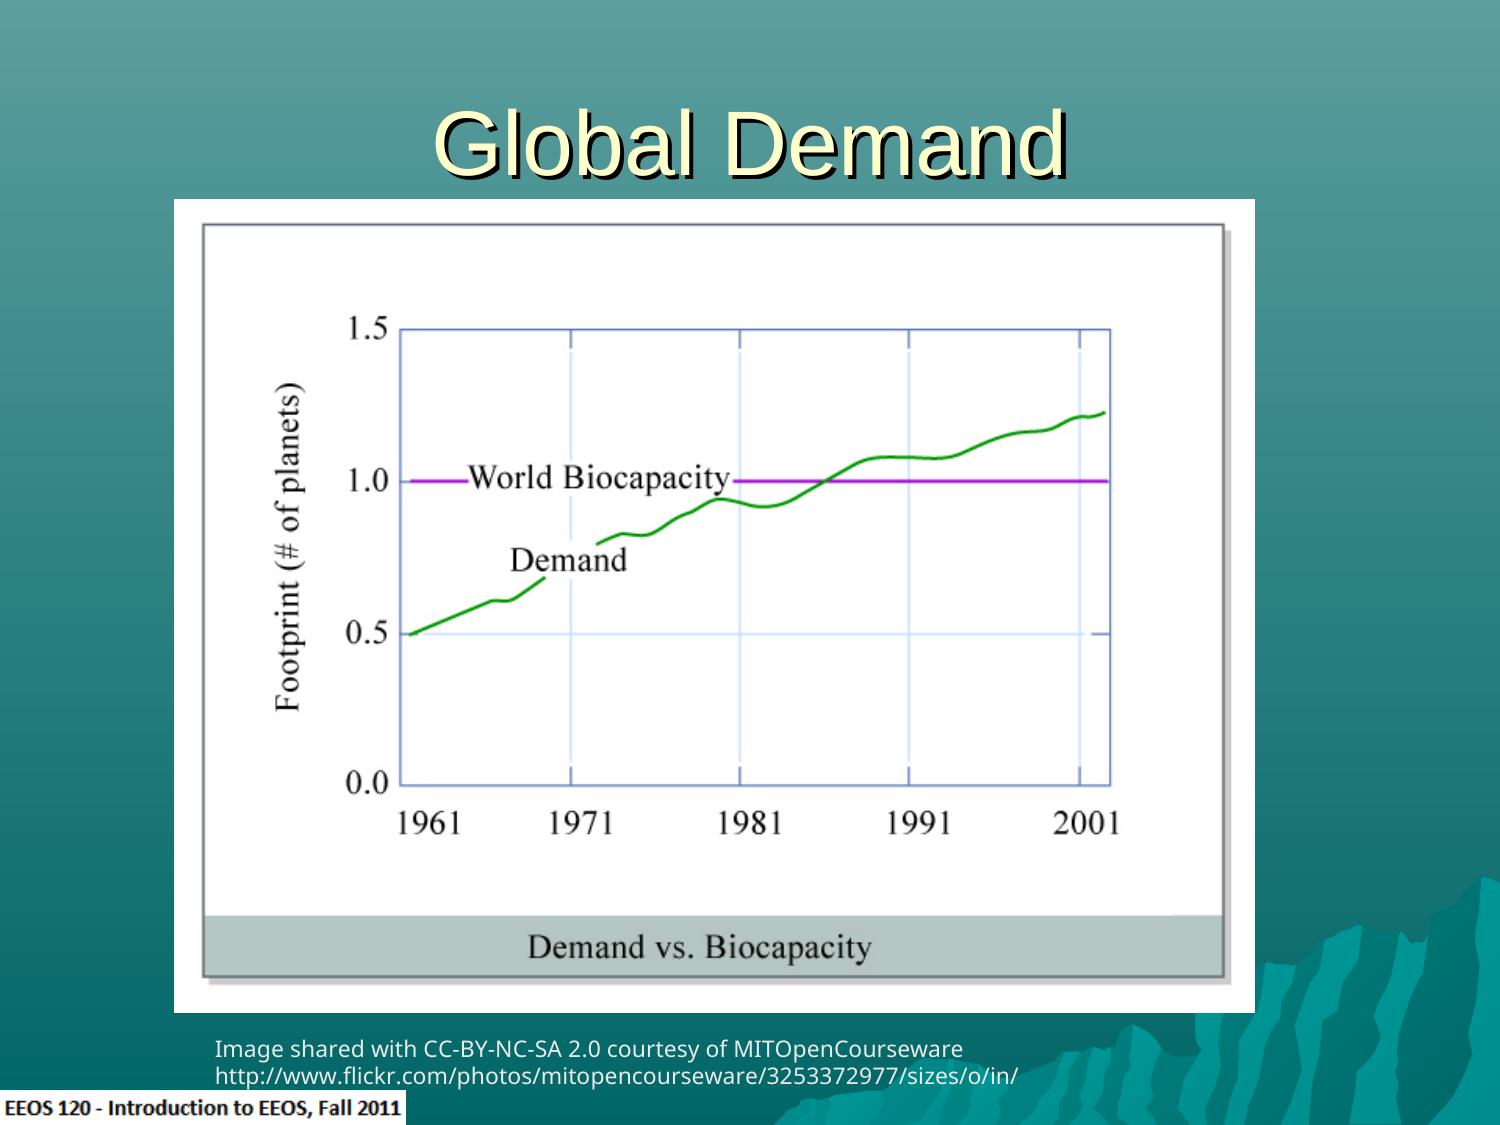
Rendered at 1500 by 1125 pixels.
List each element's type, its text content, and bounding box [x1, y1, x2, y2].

text_box Image shared with CC-BY-NC-SA 2.0 courtesy of MITOpenCourseware http://www.flickr.com/photos/mitopencourseware/3253372977/sizes/o/in/photostream/ [200, 1026, 1176, 1125]
picture [0, 1090, 406, 1125]
picture [174, 199, 1255, 1013]
title Global Demand [75, 45, 1426, 233]
